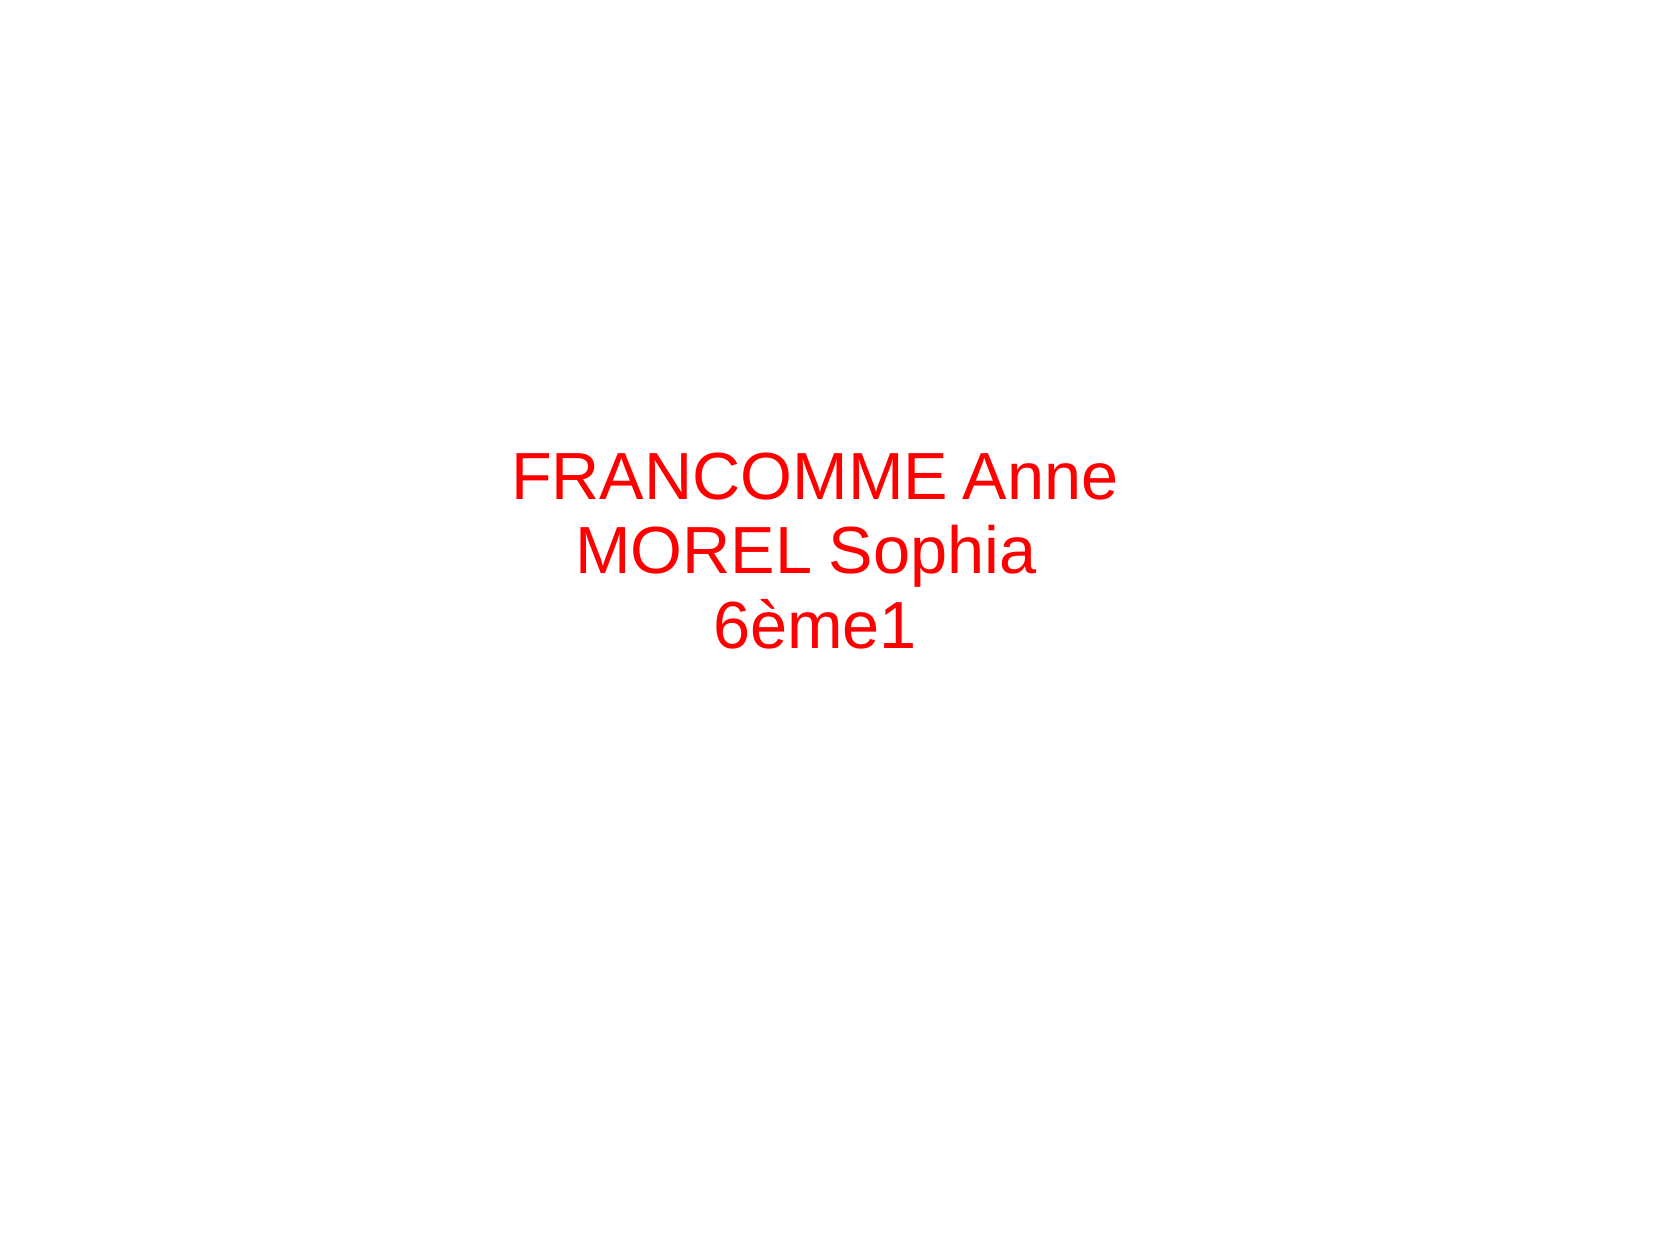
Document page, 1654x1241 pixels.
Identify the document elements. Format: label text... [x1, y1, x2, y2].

subtitle FRANCOMME Anne MOREL Sophia 6ème1 [70, 70, 1559, 1031]
